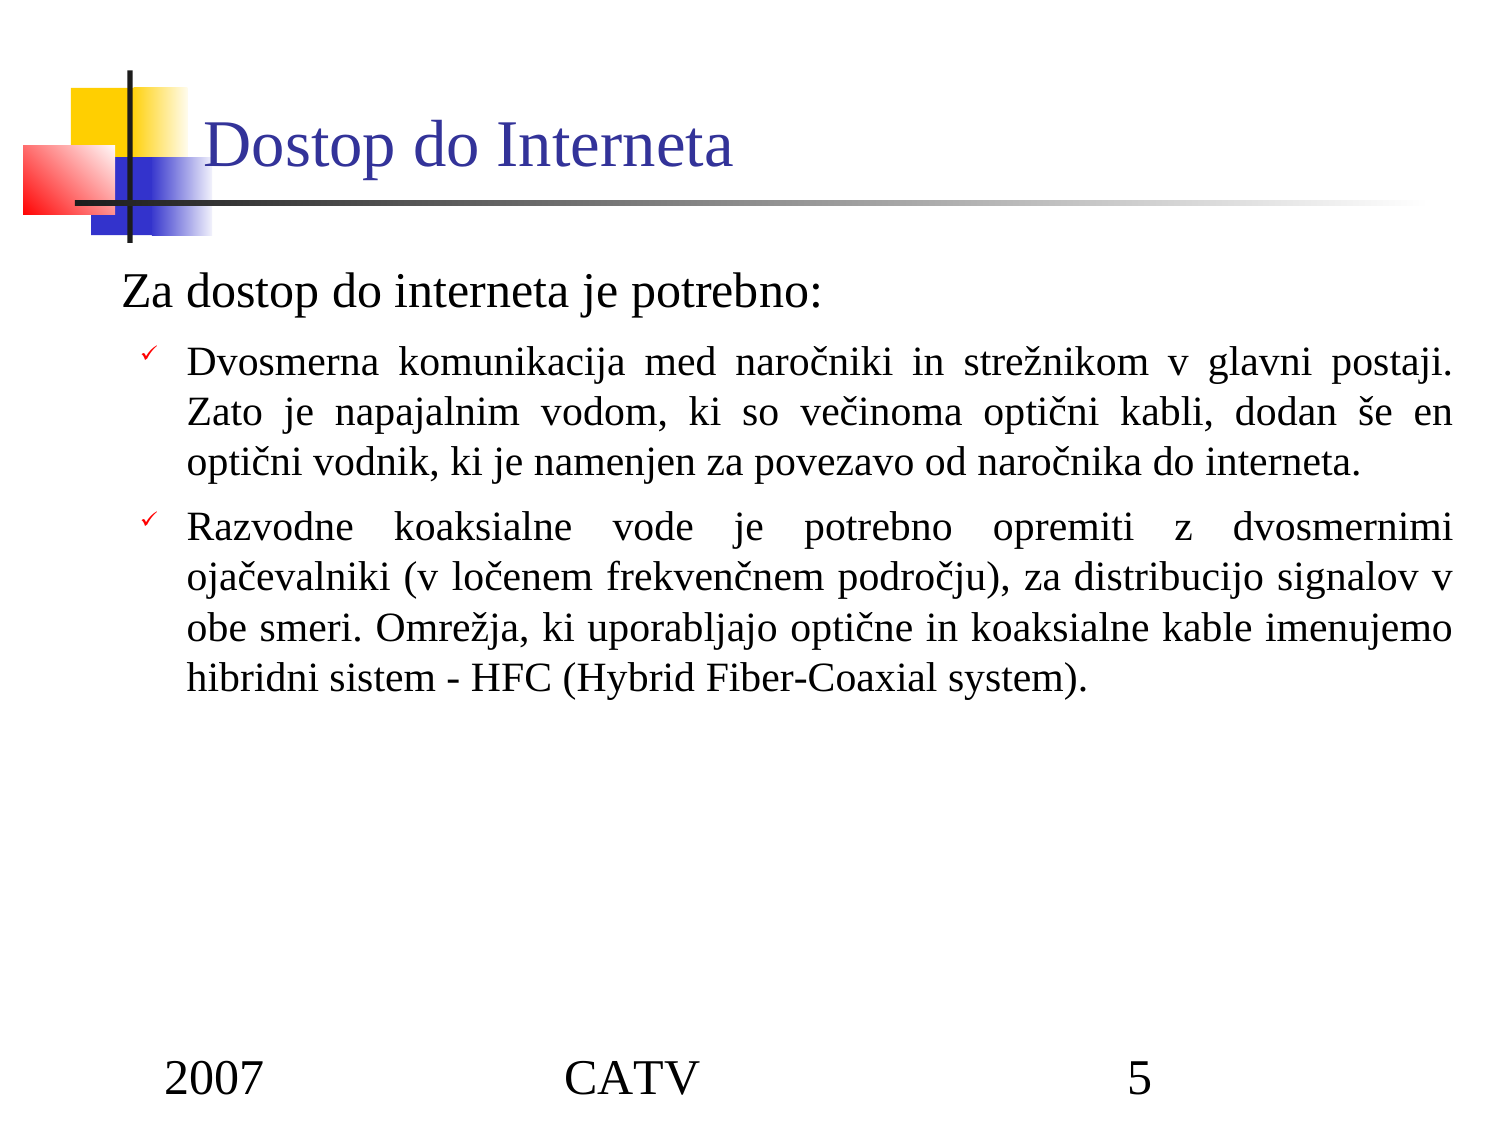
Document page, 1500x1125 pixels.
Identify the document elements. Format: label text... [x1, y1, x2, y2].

title Dostop do Interneta [188, 92, 1468, 188]
list Za dostop do interneta je potrebno: Dvosmerna komunikacija med naročniki in strežnikom v glavni postaji. Zato je napajalnim vodom, ki so večinoma optični kabli, dodan še en optični vodnik, ki je namenjen za povezavo od naročnika do interneta. Razvodne koaksialne vode je potrebno opremiti z dvosmernimi ojačevalniki (v ločenem frekvenčnem področju), za distribucijo signalov v obe smeri. Omrežja, ki uporabljajo optične in koaksialne kable imenujemo hibridni sistem - HFC (Hybrid Fiber-Coaxial system). [50, 249, 1469, 1007]
